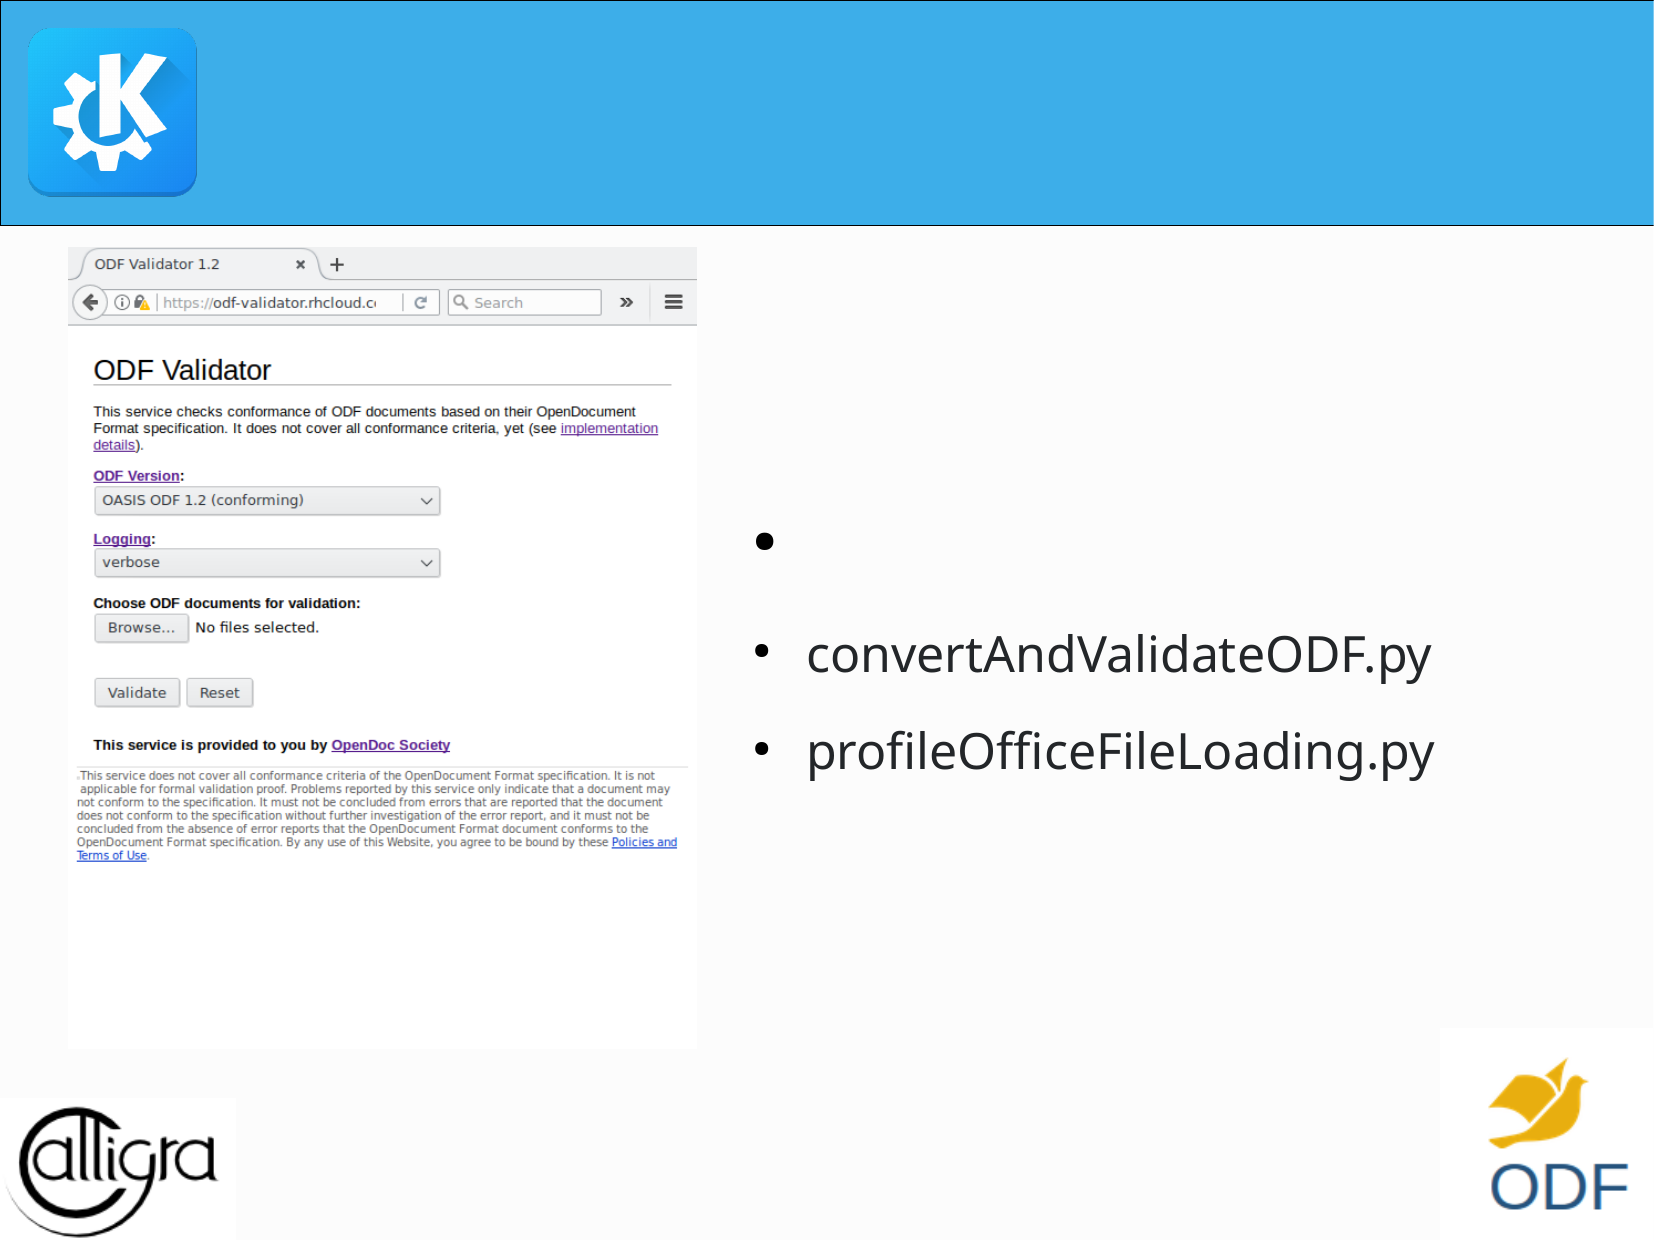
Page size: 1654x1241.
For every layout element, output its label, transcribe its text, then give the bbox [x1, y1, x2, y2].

picture [0, 1098, 237, 1241]
picture [68, 247, 697, 1049]
picture [11, 11, 213, 213]
list https://odf-validator.rhcloud.com/ convertAndValidateODF.py profileOfficeFileLoading.py [720, 490, 1654, 969]
picture [1440, 1028, 1654, 1241]
